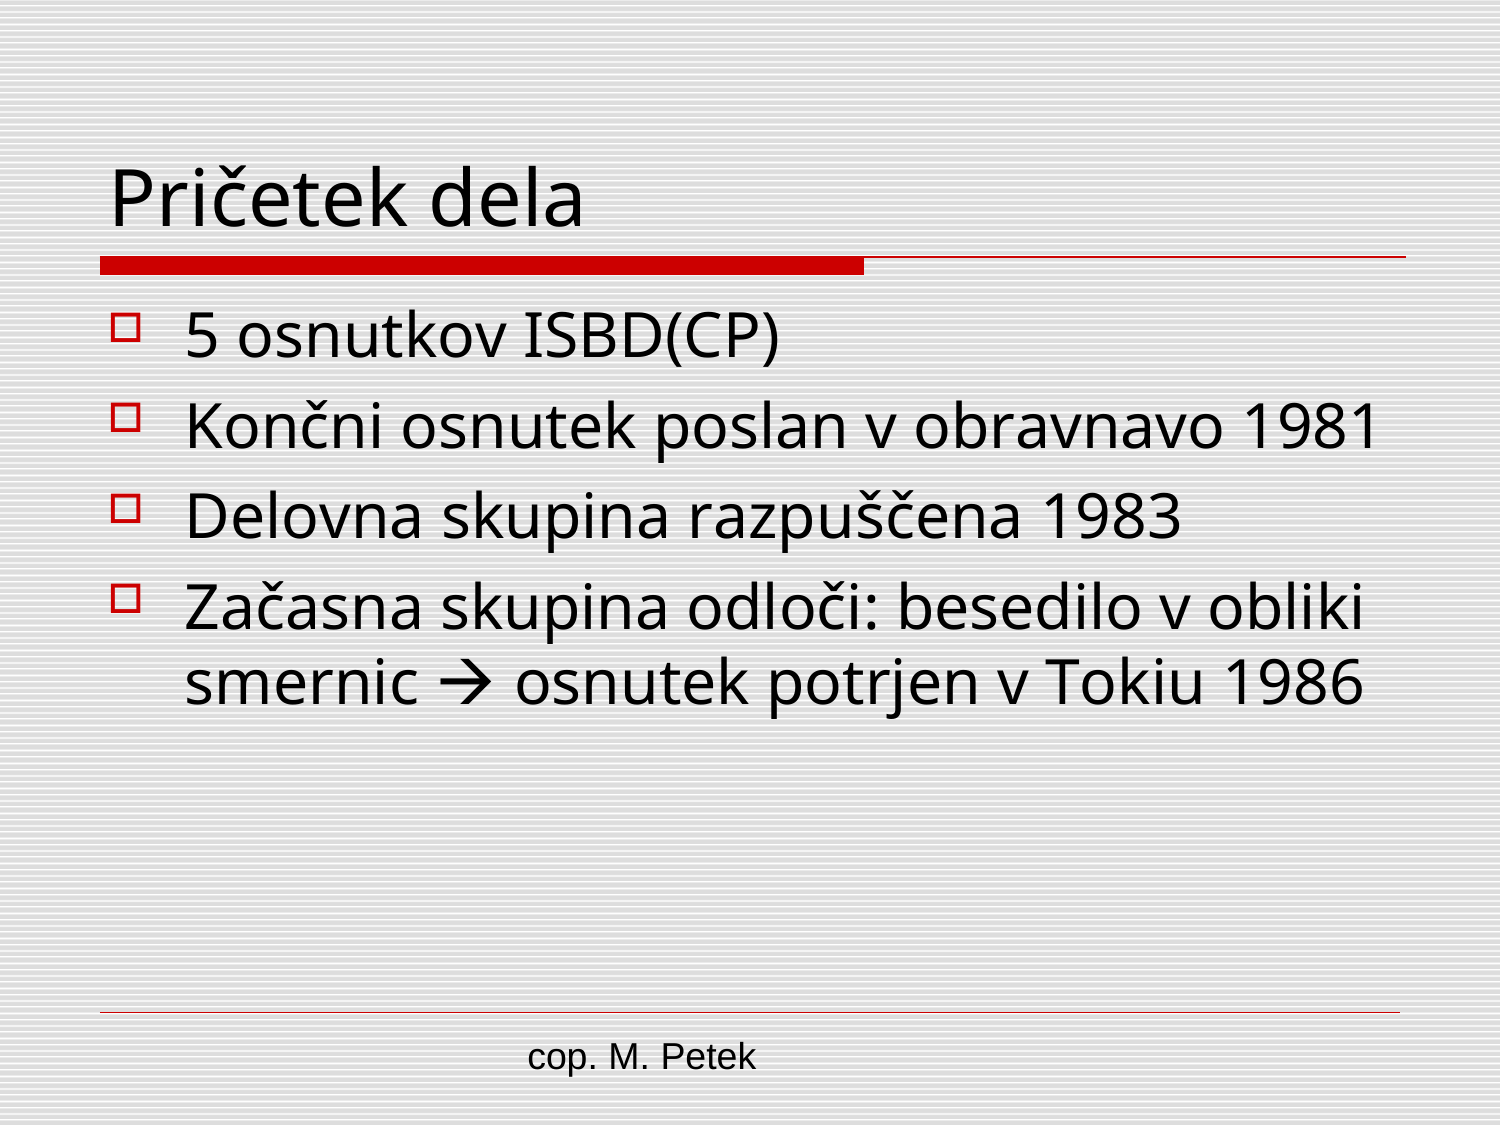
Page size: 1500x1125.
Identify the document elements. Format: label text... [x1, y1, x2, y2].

picture [0, 0, 1500, 1125]
list 5 osnutkov ISBD(CP) Končni osnutek poslan v obravnavo 1981 Delovna skupina razpuščena 1983 Začasna skupina odloči: besedilo v obliki smernic  osnutek potrjen v Tokiu 1986 [92, 287, 1406, 988]
title Pričetek dela [94, 49, 1407, 250]
